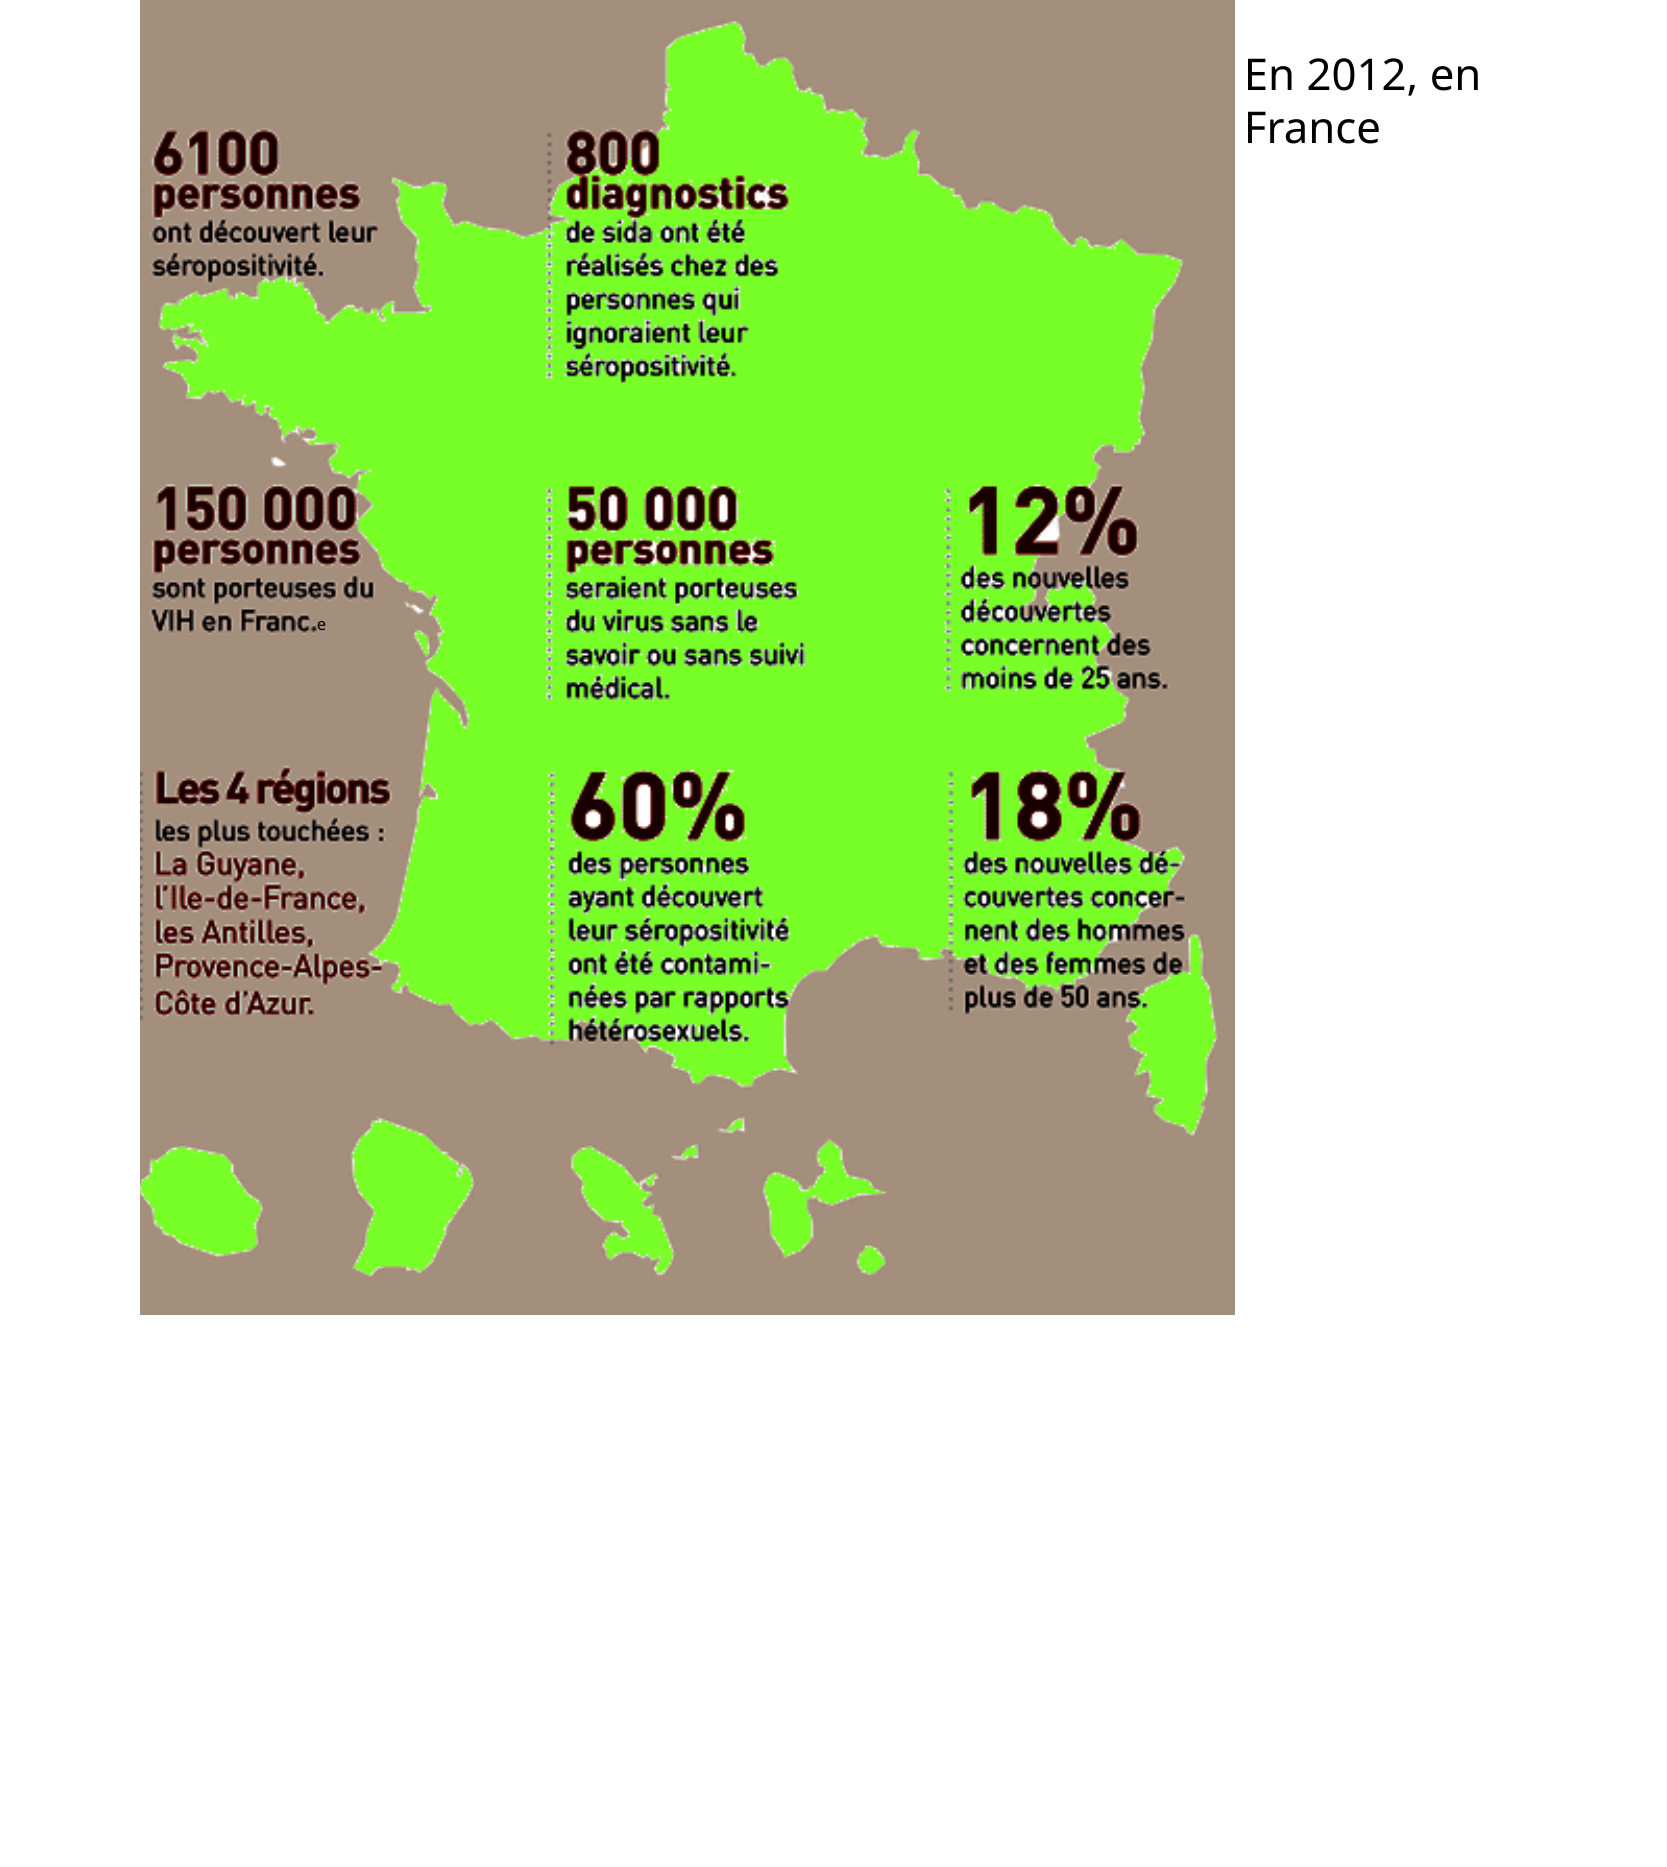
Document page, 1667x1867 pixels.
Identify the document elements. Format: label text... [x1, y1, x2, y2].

text_box e [302, 606, 338, 641]
text_box En 2012, en France [1229, 39, 1644, 160]
picture [140, 0, 1235, 1315]
